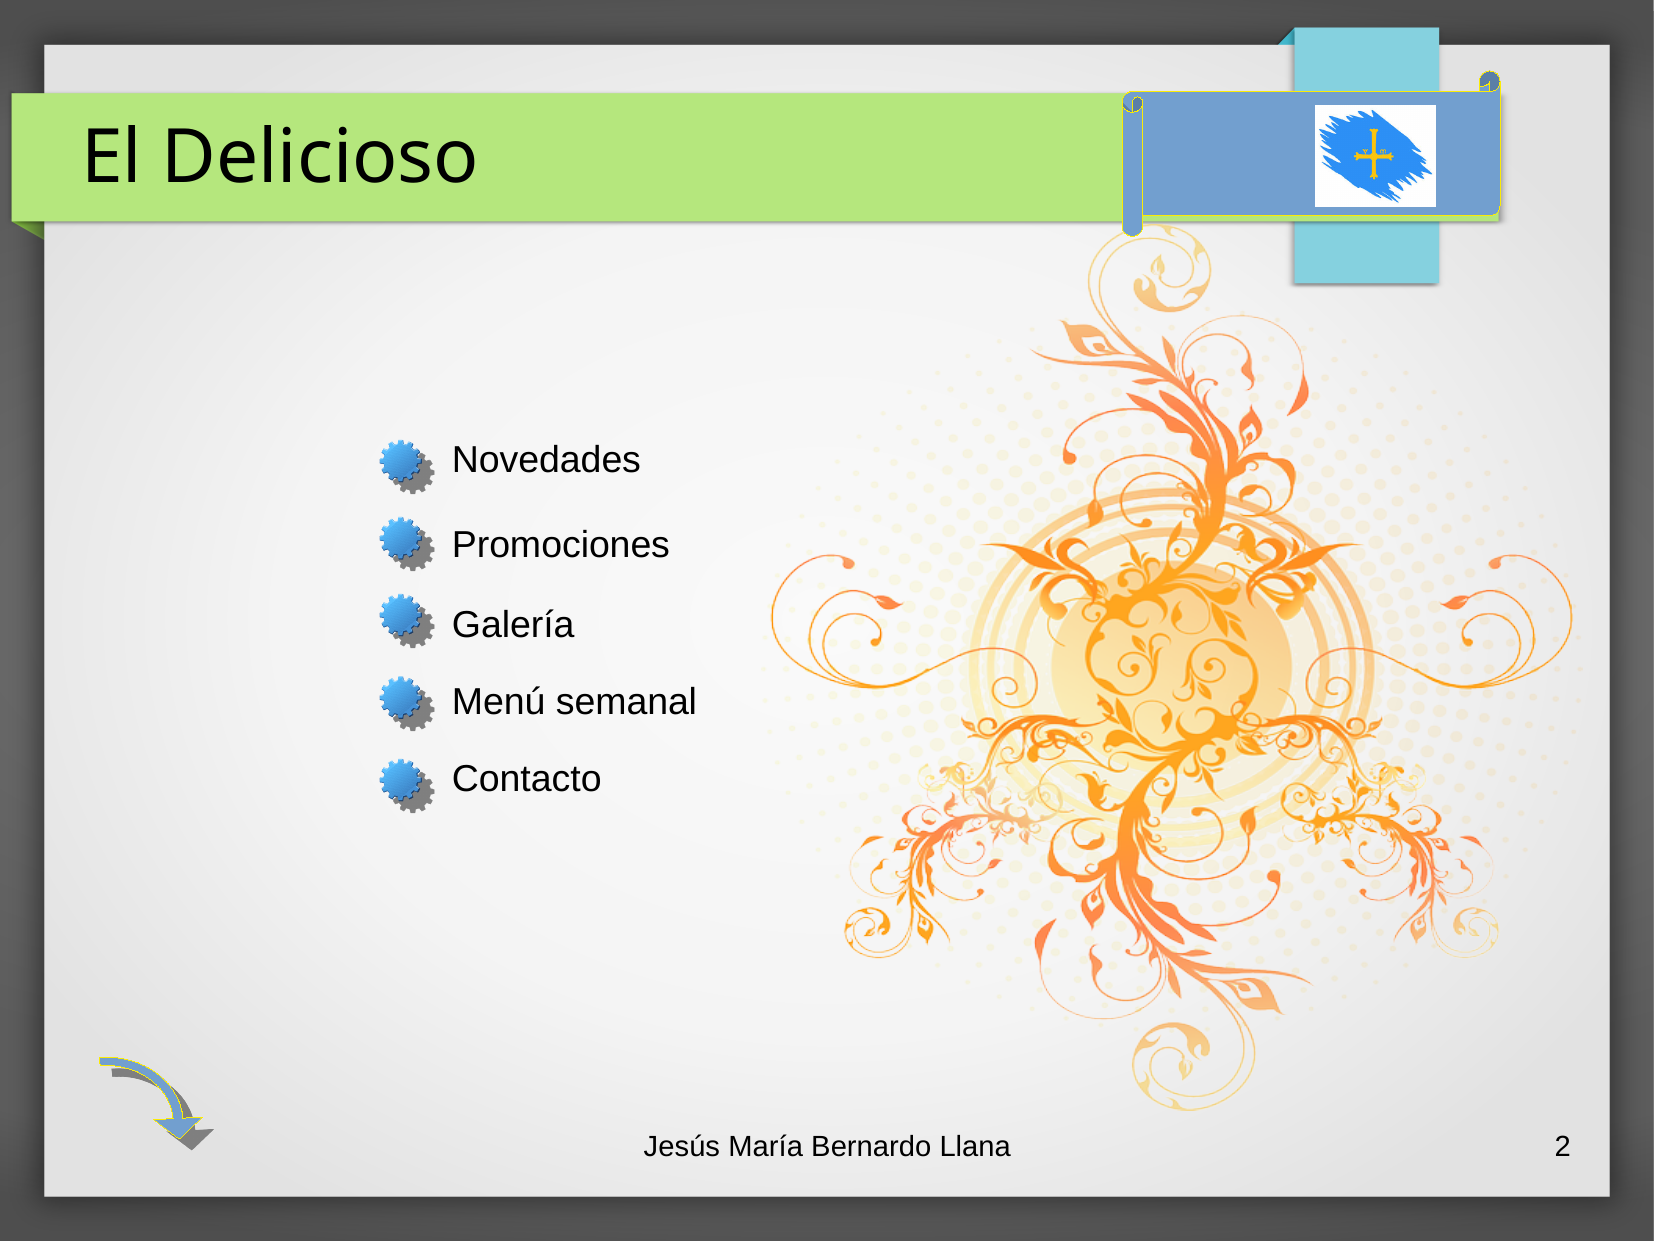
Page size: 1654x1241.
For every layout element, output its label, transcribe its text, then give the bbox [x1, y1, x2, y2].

text_box [99, 1057, 203, 1139]
picture [0, 0, 1654, 1241]
text_box Novedades [437, 431, 656, 488]
text_box [1122, 70, 1501, 237]
title El Delicioso [81, 94, 1124, 213]
text_box Galería [437, 596, 590, 656]
text_box Menú semanal [437, 673, 712, 730]
text_box Promociones [437, 516, 686, 573]
text_box Contacto [437, 750, 617, 807]
